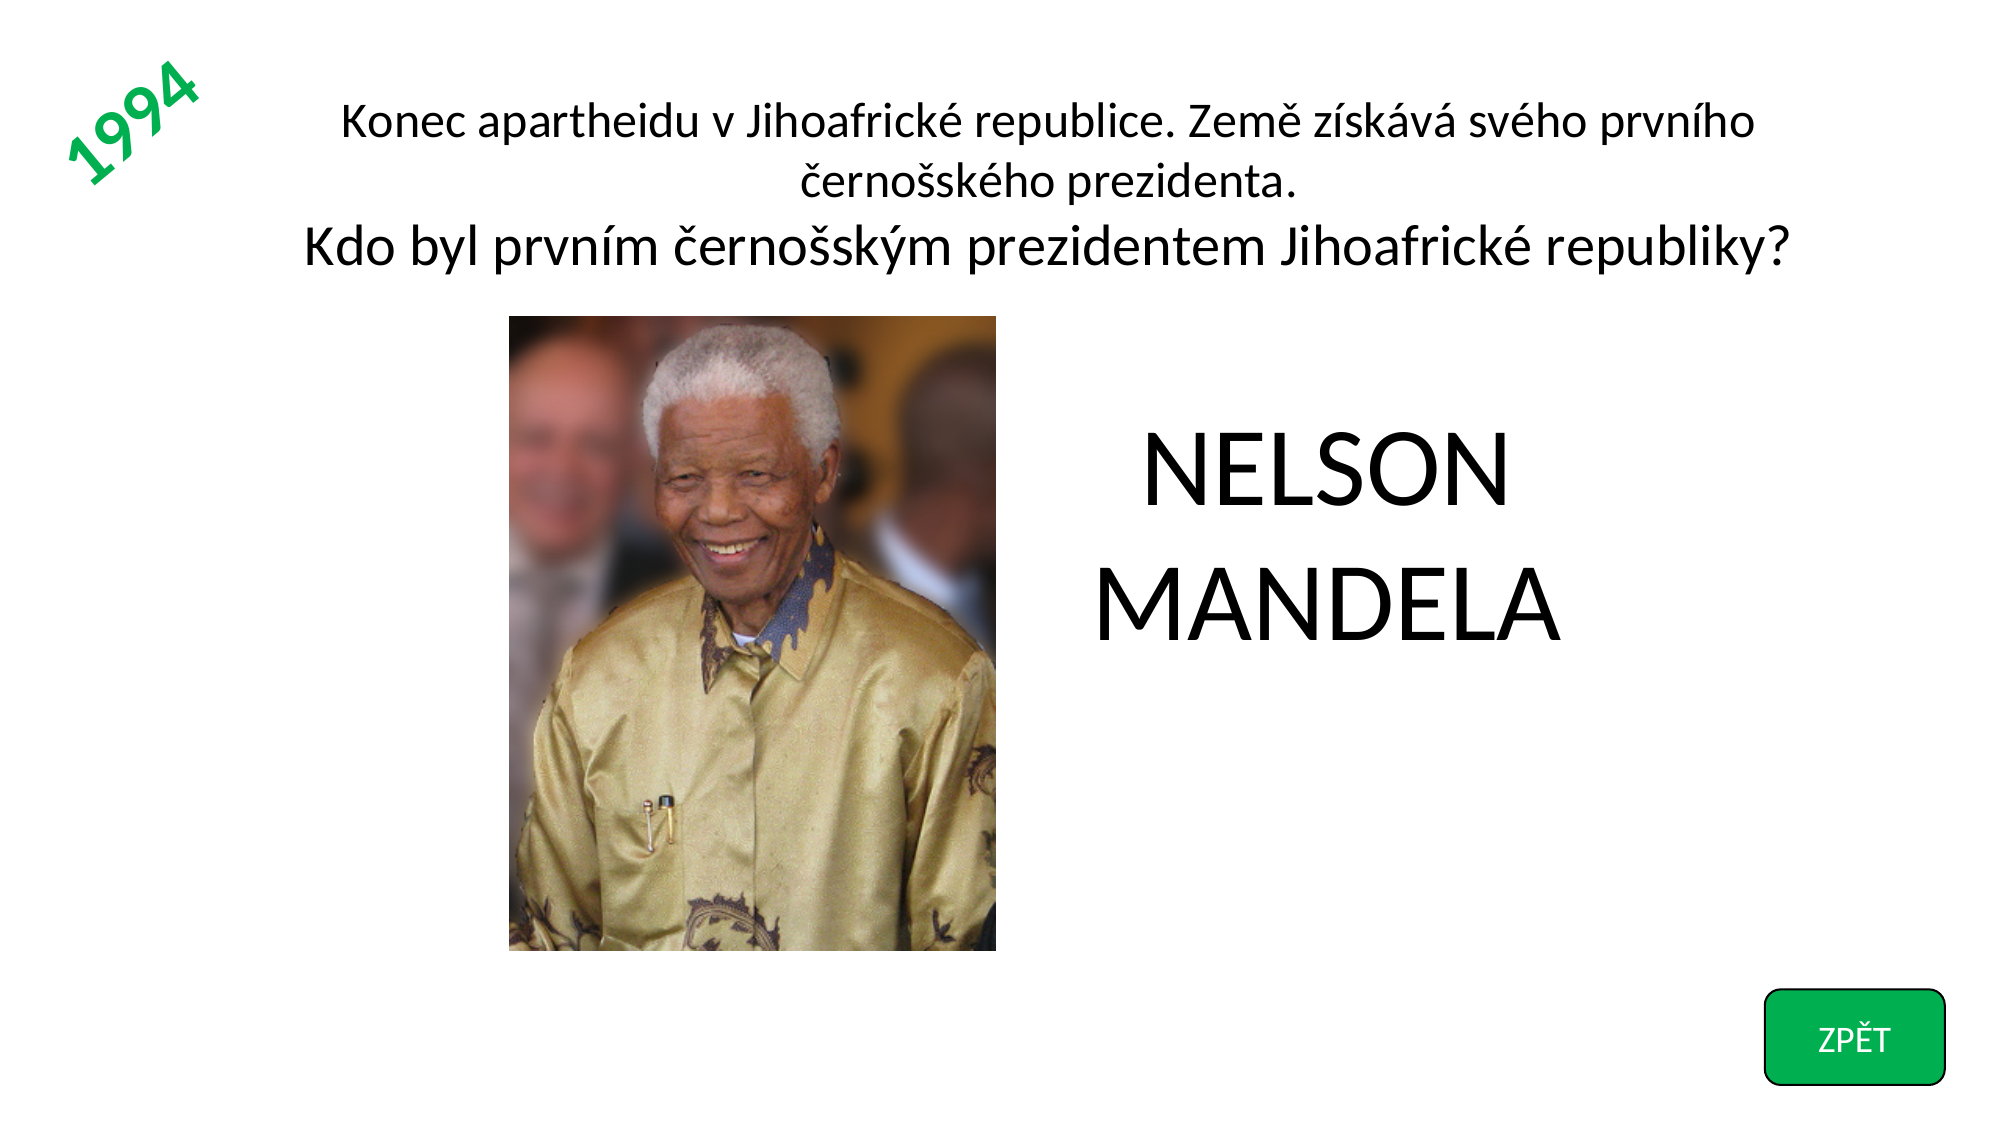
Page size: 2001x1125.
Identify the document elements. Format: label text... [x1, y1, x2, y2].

text_box ZPĚT [1764, 989, 1945, 1085]
text_box Konec apartheidu v Jihoafrické republice. Země získává svého prvního černošského prezidenta. Kdo byl prvním černošským prezidentem Jihoafrické republiky? [219, 79, 1880, 356]
text_box NELSON MANDELA [1076, 385, 1577, 672]
text_box 1994 [24, 21, 219, 219]
picture [509, 316, 996, 951]
